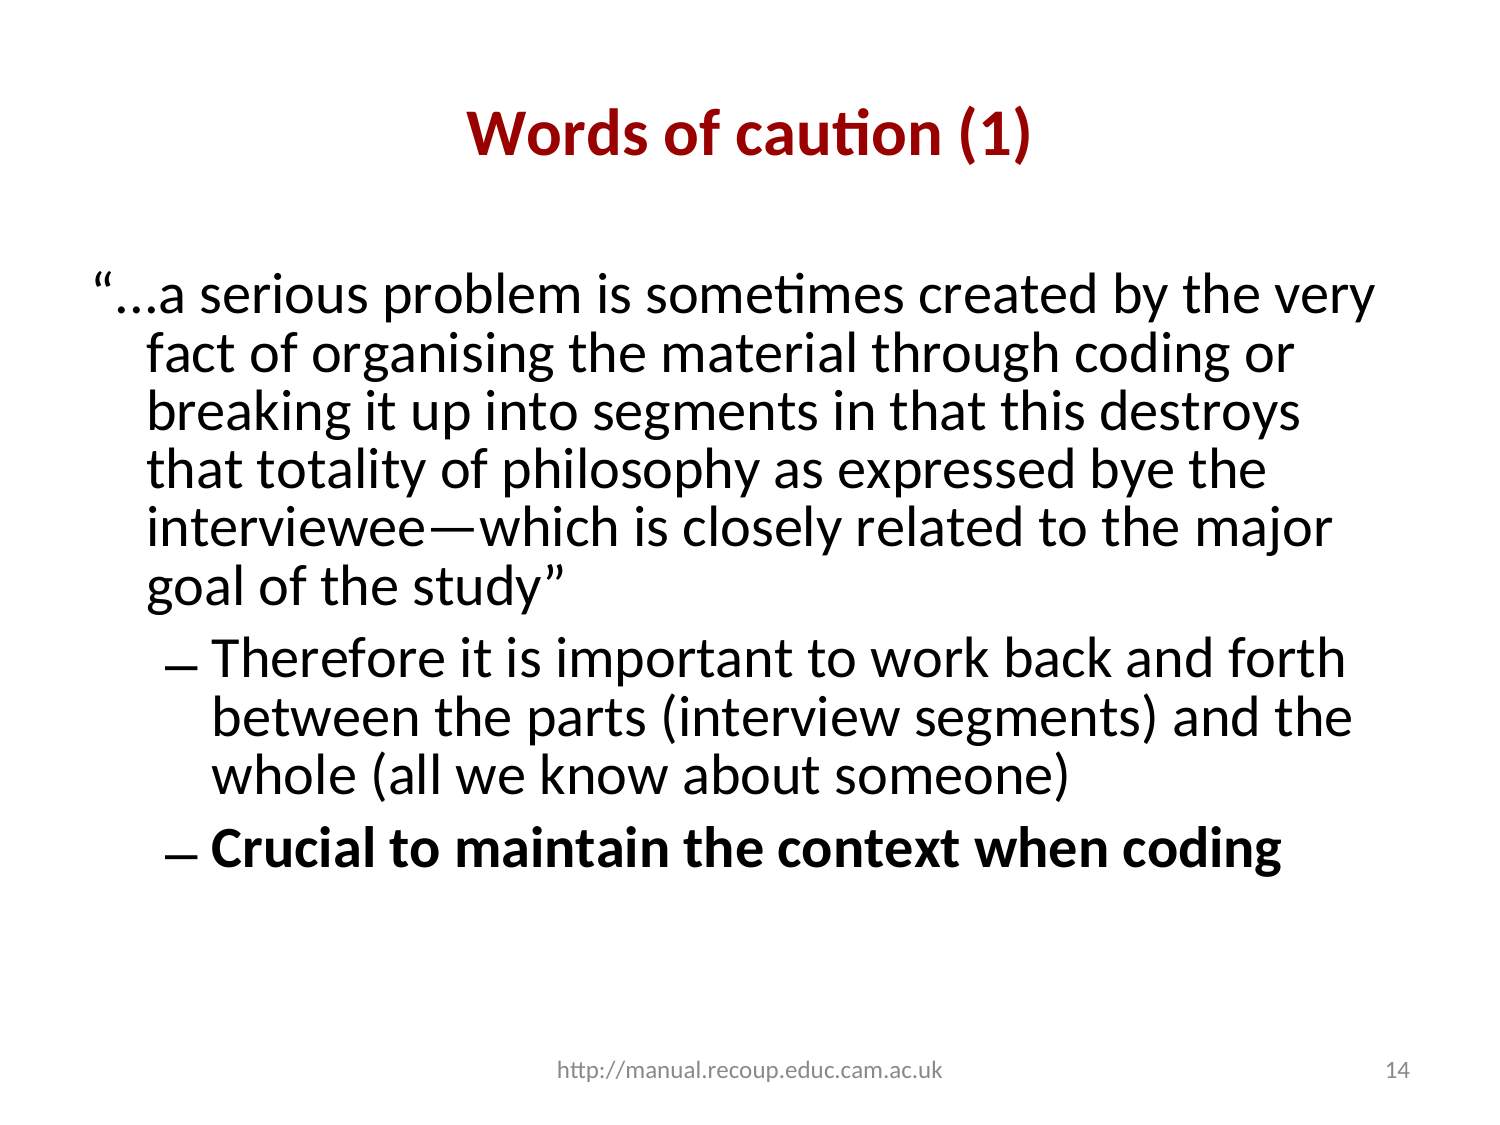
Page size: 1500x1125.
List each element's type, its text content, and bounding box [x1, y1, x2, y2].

title Words of caution (1) [75, 45, 1426, 233]
list “...a serious problem is sometimes created by the very fact of organising the material through coding or breaking it up into segments in that this destroys that totality of philosophy as expressed bye the interviewee—which is closely related to the major goal of the study” Therefore it is important to work back and forth between the parts (interview segments) and the whole (all we know about someone) Crucial to maintain the context when coding [75, 262, 1426, 1007]
